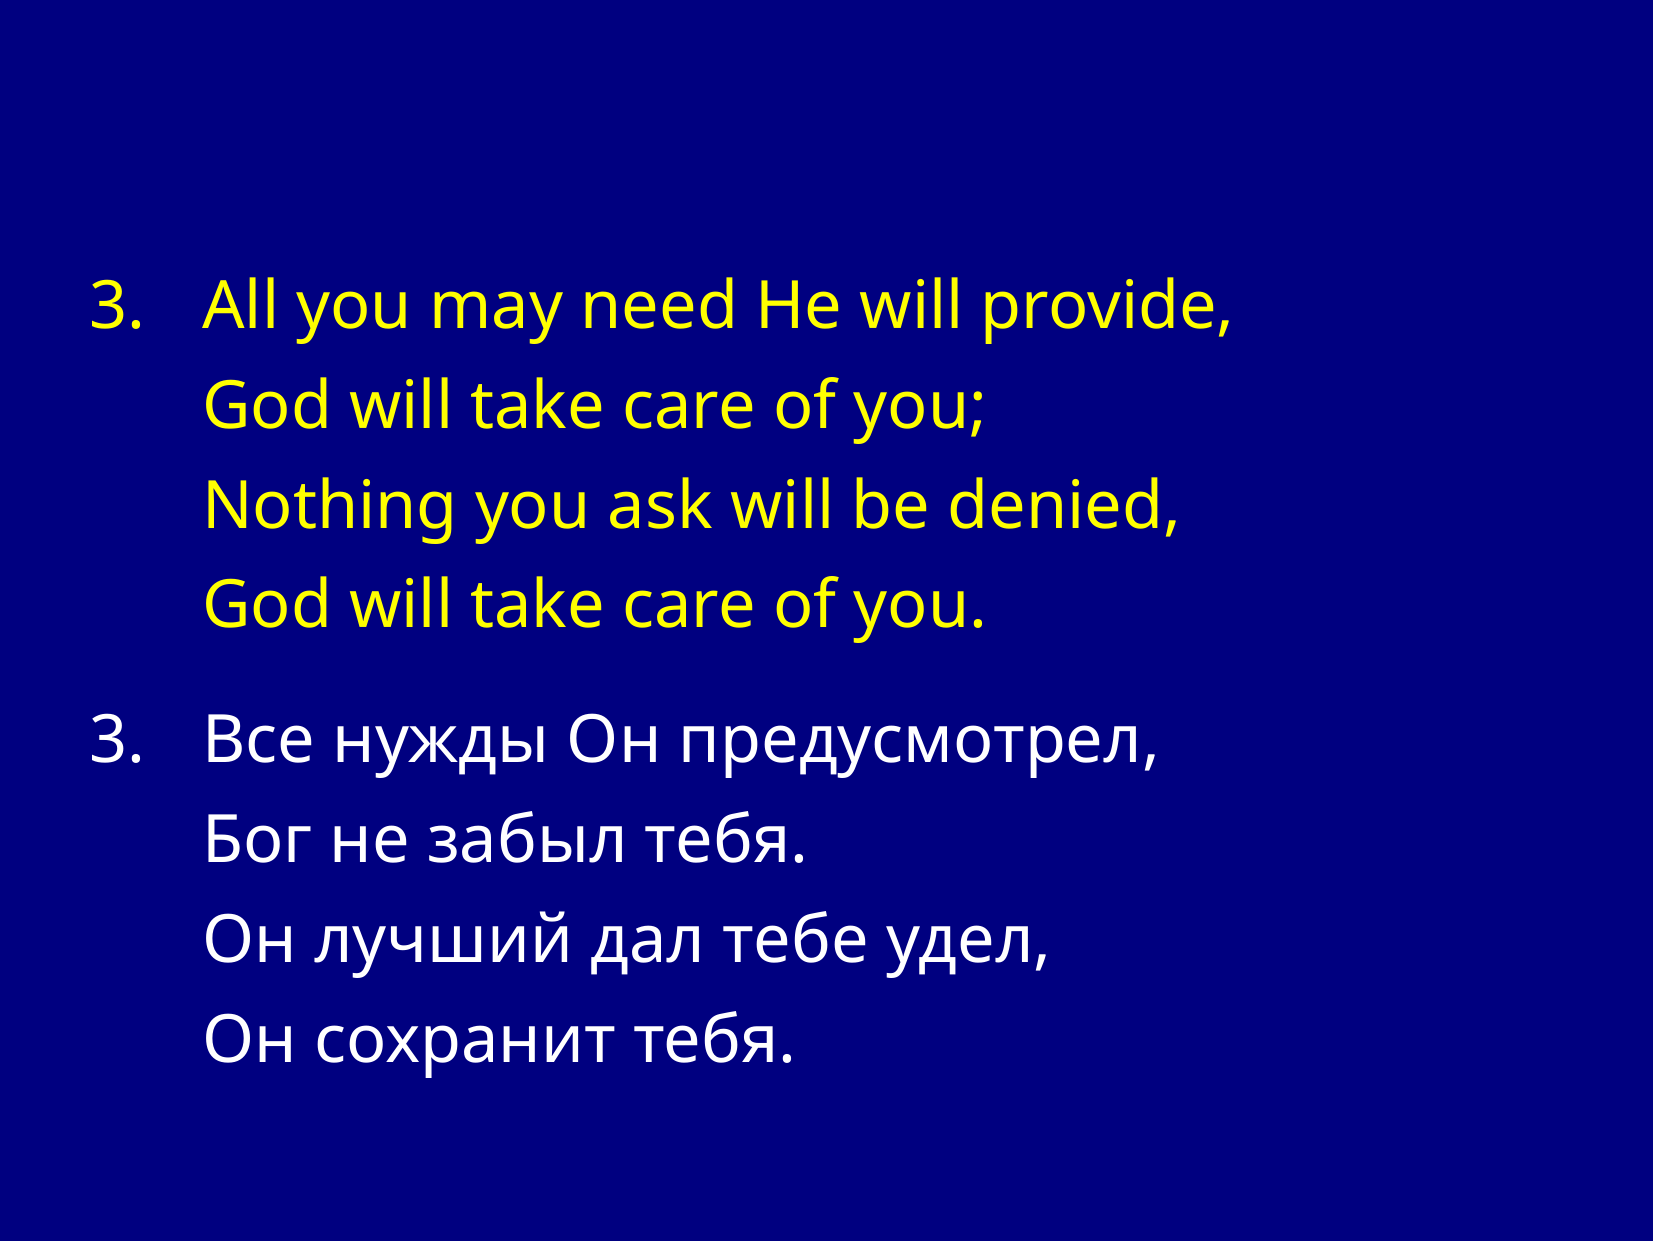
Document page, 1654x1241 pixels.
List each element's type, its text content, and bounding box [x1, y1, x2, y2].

text_box 3. All you may need He will provide, God will take care of you; Nothing you ask will be denied, God will take care of you. [75, 150, 1576, 638]
text_box 3. Все нужды Он предусмотрел, Бог не забыл тебя. Он лучший дал тебе удел, Он сохранит тебя. [75, 675, 1576, 1163]
